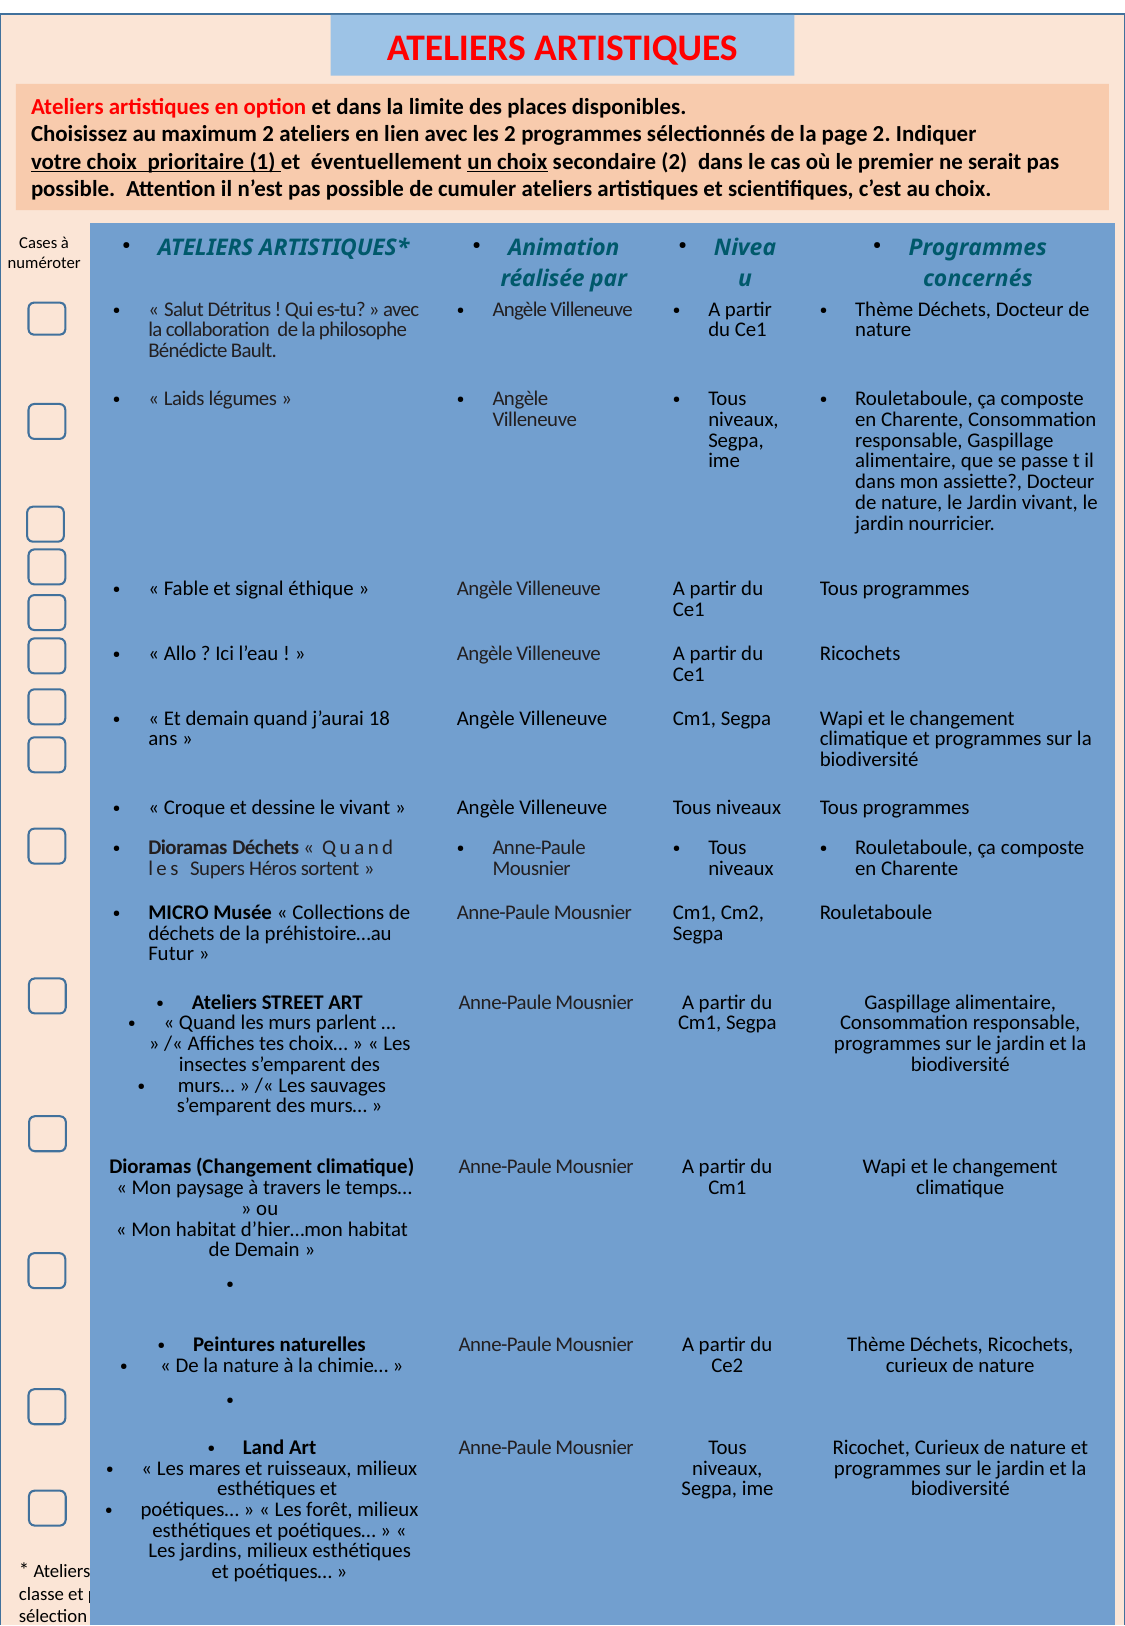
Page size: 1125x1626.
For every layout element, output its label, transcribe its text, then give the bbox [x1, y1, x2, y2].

table_cell Anne-Paule Mousnier [434, 1431, 650, 1621]
table_cell Rouletaboule, ça composte en Charente, Consommation responsable, Gaspillage alimentaire, que se passe t il dans mon assiette?, Docteur de nature, le Jardin vivant, le jardin nourricier. [797, 383, 1115, 573]
table_cell Wapi et le changement climatique [797, 1151, 1115, 1329]
table_cell « Allo ? Ici l’eau ! » [90, 637, 434, 702]
table_cell Dioramas (Changement climatique) « Mon paysage à travers le temps… » ou « Mon habitat d’hier…mon habitat de Demain » [90, 1151, 434, 1329]
table_cell Tous niveaux, Segpa, ime [650, 383, 797, 573]
table_cell Rouletaboule [797, 897, 1115, 986]
table_header ATELIERS ARTISTIQUES* [90, 223, 434, 293]
table_cell « Et demain quand j’aurai 18 ans » [90, 702, 434, 792]
table_cell A partir du Ce1 [650, 293, 797, 383]
table_cell « Croque et dessine le vivant » [90, 792, 434, 832]
table_cell A partir du Ce1 [650, 637, 797, 702]
table_cell Thème Déchets, Docteur de nature [797, 293, 1115, 383]
table_cell Anne-Paule Mousnier [434, 1621, 650, 1625]
table_cell Wapi et le changement climatique et programmes sur la biodiversité [797, 702, 1115, 792]
table_cell Cm1, Segpa [650, 702, 797, 792]
table_cell « Fable et signal éthique » [90, 573, 434, 637]
table_cell Gaspillage alimentaire, Consommation responsable, programmes sur le jardin et la biodiversité [797, 986, 1115, 1151]
table_header Animation réalisée par [434, 223, 650, 293]
table_cell Angèle Villeneuve [434, 383, 650, 573]
table_cell Thème Déchets, Ricochets, curieux de nature [797, 1329, 1115, 1431]
table_cell Tous niveaux, Segpa, ime [650, 1431, 797, 1621]
table_cell Angèle Villeneuve [434, 637, 650, 702]
table_cell Ricochet, Curieux de nature et programmes sur le jardin et la biodiversité [797, 1431, 1115, 1621]
text_box ATELIERS ARTISTIQUES [330, 14, 795, 76]
table_cell Tous niveaux [650, 792, 797, 832]
table_cell Peintures naturelles « De la nature à la chimie… » [90, 1329, 434, 1431]
text_box Ateliers artistiques en option et dans la limite des places disponibles. Choisissez au maximum 2 ateliers en lien avec les 2 programmes sélectionnés de la page 2. Indiquer votre choix prioritaire (1) et éventuellement un choix secondaire (2) dans le cas où le premier ne serait pas possible. Attention il n’est pas possible de cumuler ateliers artistiques et scientifiques, c’est au choix. [15, 83, 1109, 211]
table_cell Tous programmes [797, 573, 1115, 637]
table_cell A partir du Ce2 [650, 1621, 797, 1625]
table_cell Dioramas Déchets « Quand les Supers Héros sortent » [90, 832, 434, 897]
table_cell A partir du Ce1 [650, 573, 797, 637]
table_header Niveau [650, 223, 797, 293]
table_cell Anne-Paule Mousnier [434, 897, 650, 986]
table_cell « Salut Détritus ! Qui es-tu? » avec la collaboration de la philosophe Bénédicte Bault. [90, 293, 434, 383]
table_cell A partir du Ce2 [650, 1329, 797, 1431]
table_cell « Laids légumes » [90, 383, 434, 573]
table_cell Tous niveaux [650, 832, 797, 897]
table_cell A partir du Cm1, Segpa [650, 986, 797, 1151]
table_cell Anne-Paule Mousnier [434, 986, 650, 1151]
text_box [0, 282, 90, 1625]
table_header Programmes concernés [797, 223, 1115, 293]
table_cell Anne-Paule Mousnier [434, 1329, 650, 1431]
table_cell Ricochets [797, 637, 1115, 702]
text_box * Ateliers ne pouvant être menés seuls et devant obligatoirement s’intégrer dans un des programmes pédagogiques. Un seul atelier par classe et par programme et non cumulable avec les ateliers scientifiques. Le budget dédié aux ateliers artistiques étant limité, une sélection par un jury sera nécessaire. [4, 1548, 90, 1625]
table_cell Anne-Paule Mousnier [434, 1151, 650, 1329]
table_cell A partir du Cm1 [650, 1151, 797, 1329]
table_cell Angèle Villeneuve [434, 293, 650, 383]
table_cell Land Art « Les mares et ruisseaux, milieux esthétiques et poétiques… » « Les forêt, milieux esthétiques et poétiques… » « Les jardins, milieux esthétiques et poétiques… » [90, 1431, 434, 1621]
table_cell Cm1, Cm2, Segpa [650, 897, 797, 986]
text_box [0, 14, 1125, 1625]
table_cell Angèle Villeneuve [434, 573, 650, 637]
table_cell MICRO Musée « Collections de déchets de la préhistoire…au Futur » [90, 897, 434, 986]
table_cell Angèle Villeneuve [434, 792, 650, 832]
table_cell Tous programmes [797, 792, 1115, 832]
table_cell Angèle Villeneuve [434, 702, 650, 792]
table_cell Rouletaboule, ça composte en Charente [797, 832, 1115, 897]
table_cell Anne-Paule Mousnier [434, 832, 650, 897]
table_cell Ateliers STREET ART « Quand les murs parlent … » /« Affiches tes choix… » « Les insectes s’emparent des murs… » /« Les sauvages s’emparent des murs… » [90, 986, 434, 1151]
text_box Cases à numéroter [0, 224, 101, 282]
